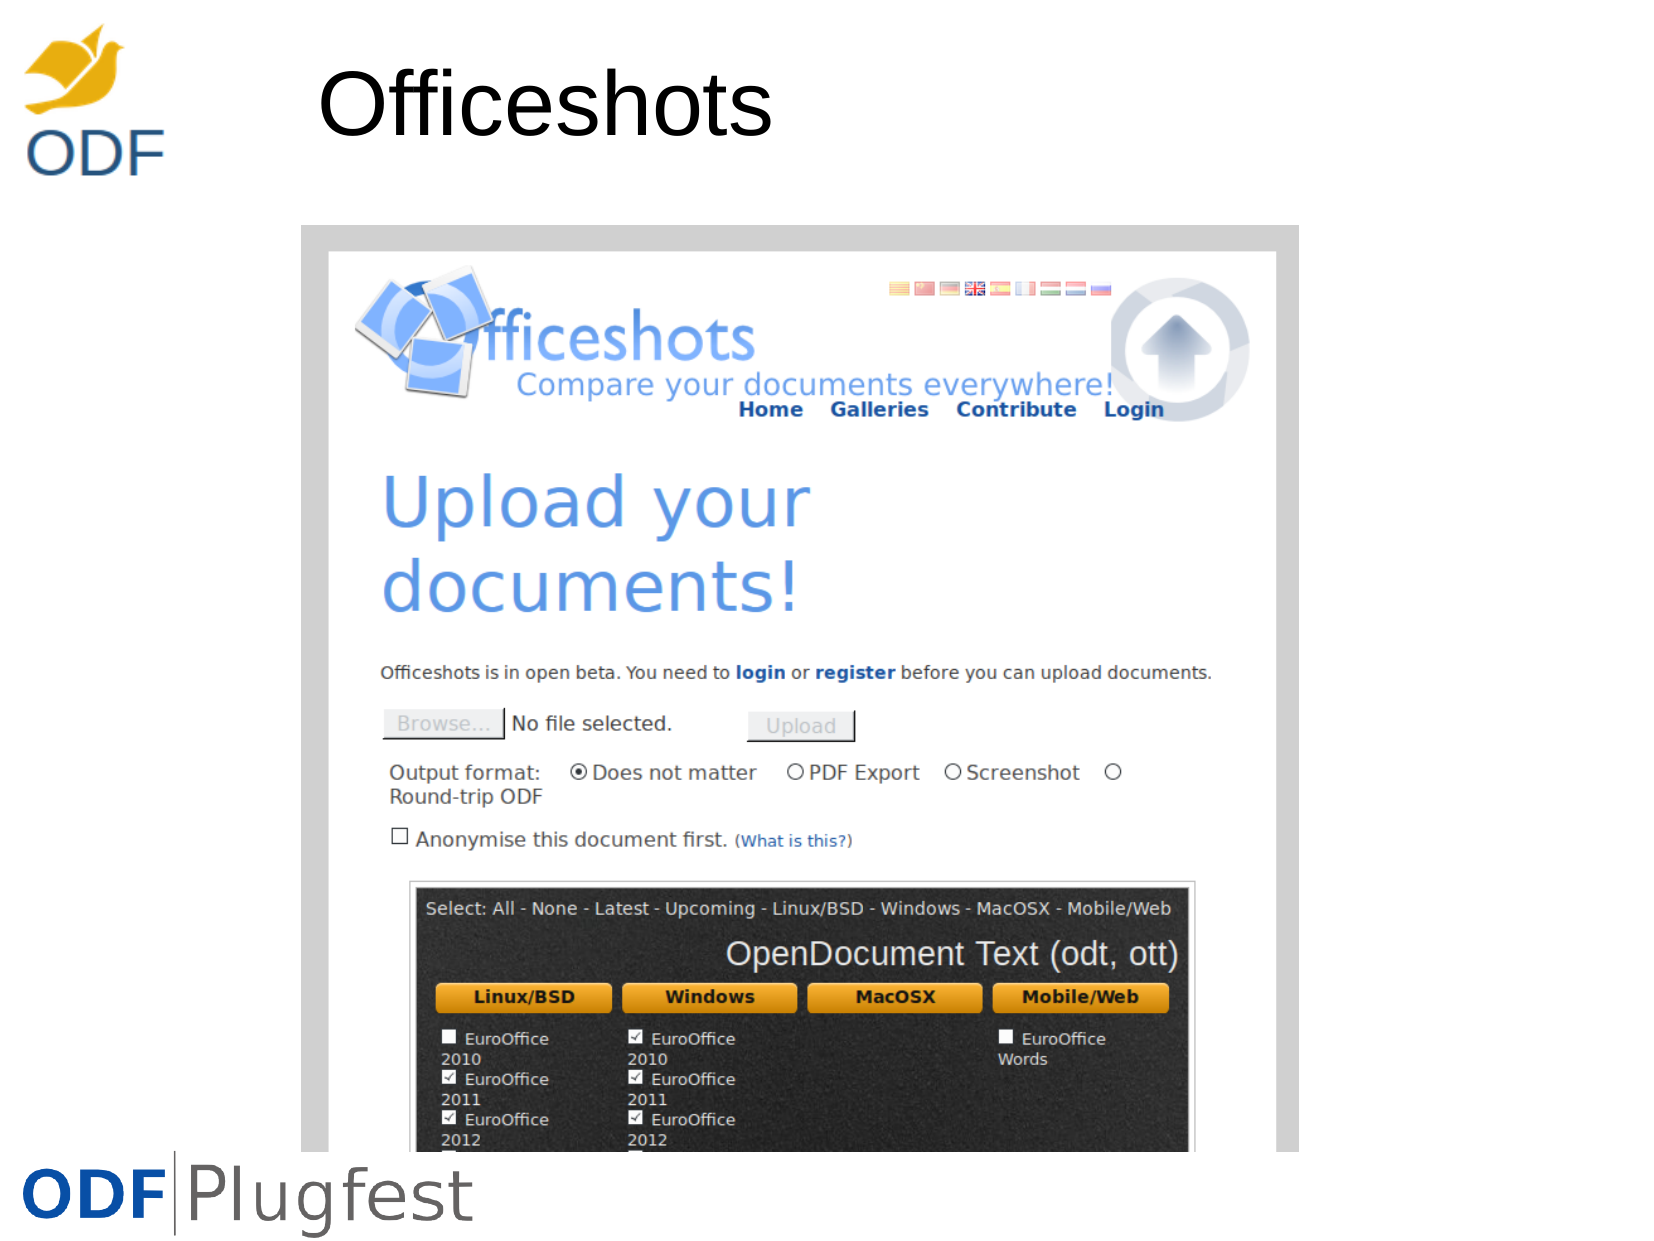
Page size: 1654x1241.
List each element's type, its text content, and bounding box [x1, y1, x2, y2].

picture [0, 0, 216, 218]
title Officeshots [59, 29, 1034, 178]
picture [23, 225, 1299, 1241]
